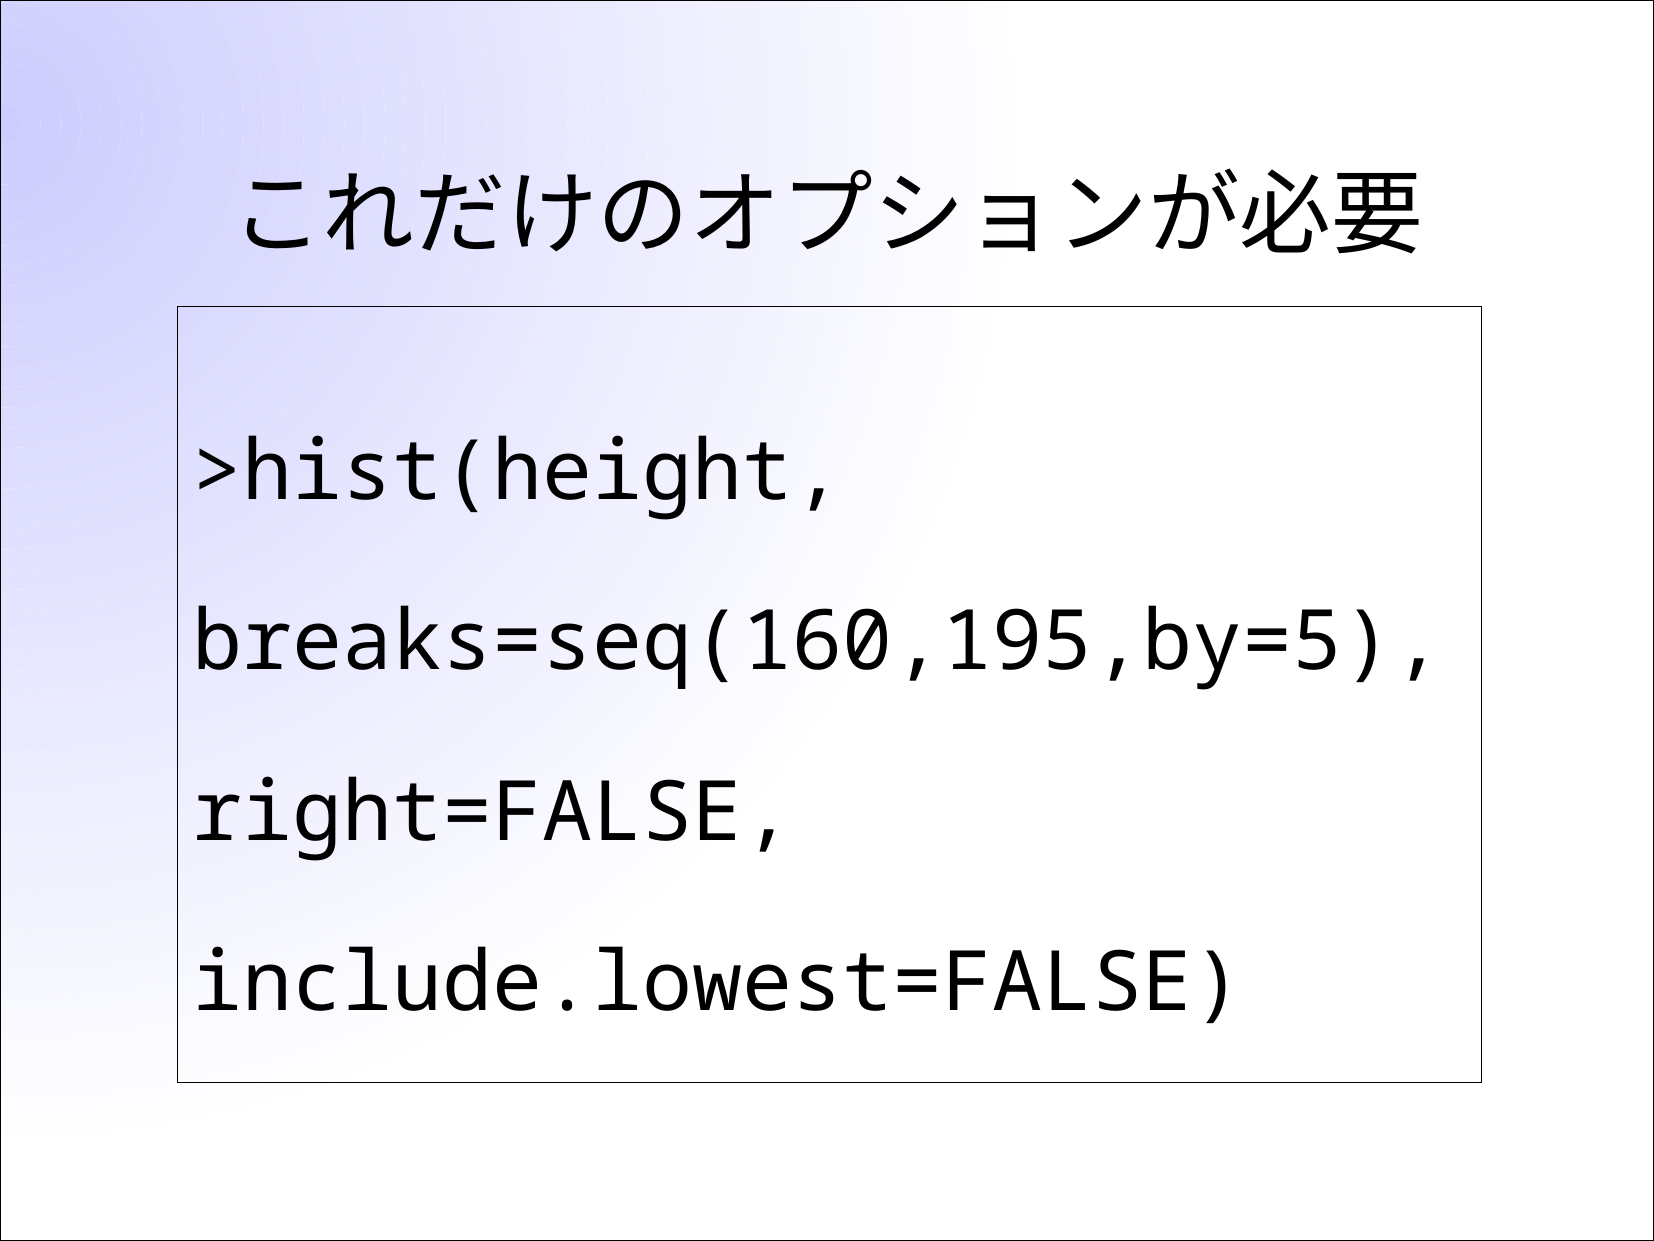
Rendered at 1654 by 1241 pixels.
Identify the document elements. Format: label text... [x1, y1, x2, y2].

text_box >hist(height, breaks=seq(160,195,by=5), right=FALSE, include.lowest=FALSE) [177, 306, 1482, 1083]
title これだけのオプションが必要 [121, 102, 1534, 311]
